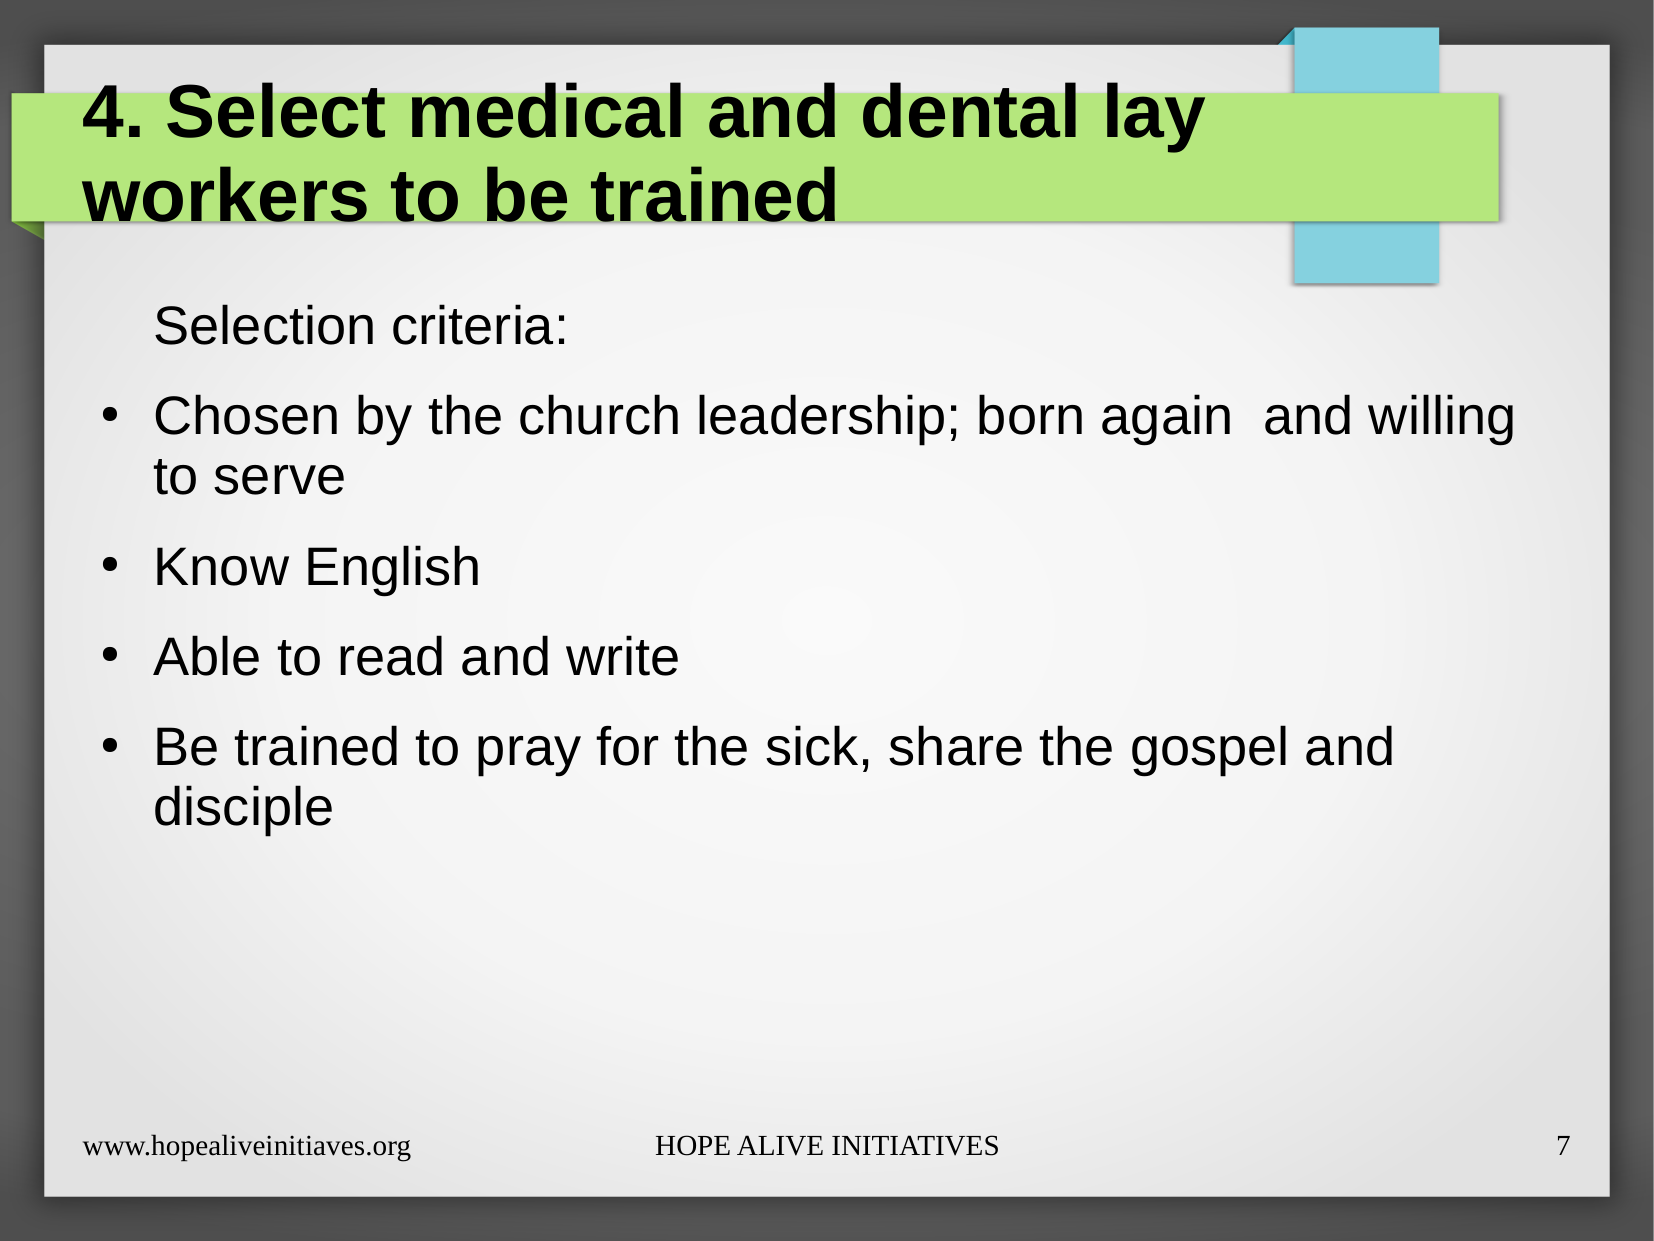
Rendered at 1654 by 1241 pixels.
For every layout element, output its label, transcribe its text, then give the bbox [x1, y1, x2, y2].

list Selection criteria: Chosen by the church leadership; born again and willing to serve Know English Able to read and write Be trained to pray for the sick, share the gospel and disciple [82, 295, 1571, 1015]
picture [0, 0, 1654, 1241]
title 4. Select medical and dental lay workers to be trained [82, 69, 1264, 238]
